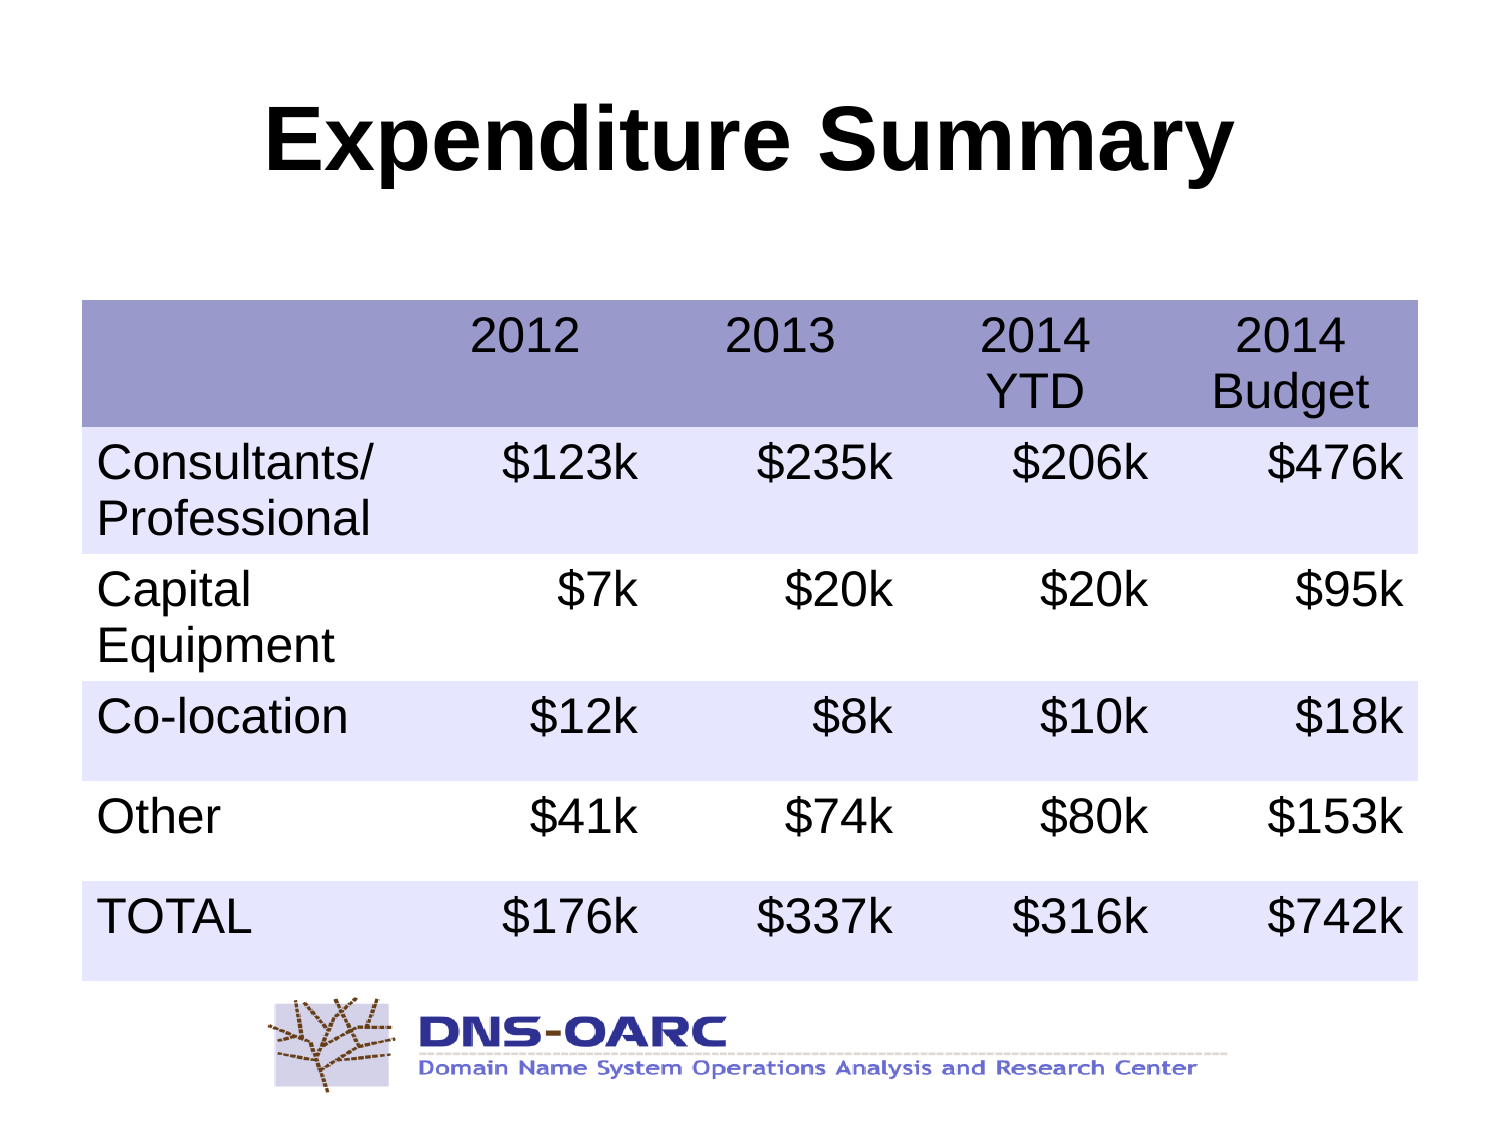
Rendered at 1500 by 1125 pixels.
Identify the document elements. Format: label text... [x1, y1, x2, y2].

table_cell $476k [1163, 427, 1418, 554]
table_header 2012 [398, 300, 653, 427]
table_cell $123k [398, 427, 653, 554]
table_cell $12k [398, 681, 653, 781]
table_cell $176k [398, 881, 653, 981]
table_cell Capital Equipment [82, 554, 398, 681]
table_cell $7k [398, 554, 653, 681]
table_header 2014 YTD [908, 300, 1163, 427]
table_cell Consultants/ Professional [82, 427, 398, 554]
table_header [82, 300, 398, 427]
table_cell $80k [908, 781, 1163, 881]
picture [214, 991, 1259, 1099]
table_cell $20k [908, 554, 1163, 681]
table_cell $20k [653, 554, 908, 681]
table_cell $95k [1163, 554, 1418, 681]
table_cell $18k [1163, 681, 1418, 781]
table_cell Co-location [82, 681, 398, 781]
table_cell $337k [653, 881, 908, 981]
title Expenditure Summary [75, 52, 1425, 226]
table_cell $74k [653, 781, 908, 881]
table_cell $235k [653, 427, 908, 554]
table_cell $742k [1163, 881, 1418, 981]
table_cell Other [82, 781, 398, 881]
table_cell $153k [1163, 781, 1418, 881]
table_header 2014 Budget [1163, 300, 1418, 427]
table_cell $10k [908, 681, 1163, 781]
table_cell $41k [398, 781, 653, 881]
table_cell TOTAL [82, 881, 398, 981]
table_cell $206k [908, 427, 1163, 554]
table_cell $8k [653, 681, 908, 781]
table_cell $316k [908, 881, 1163, 981]
table_header 2013 [653, 300, 908, 427]
